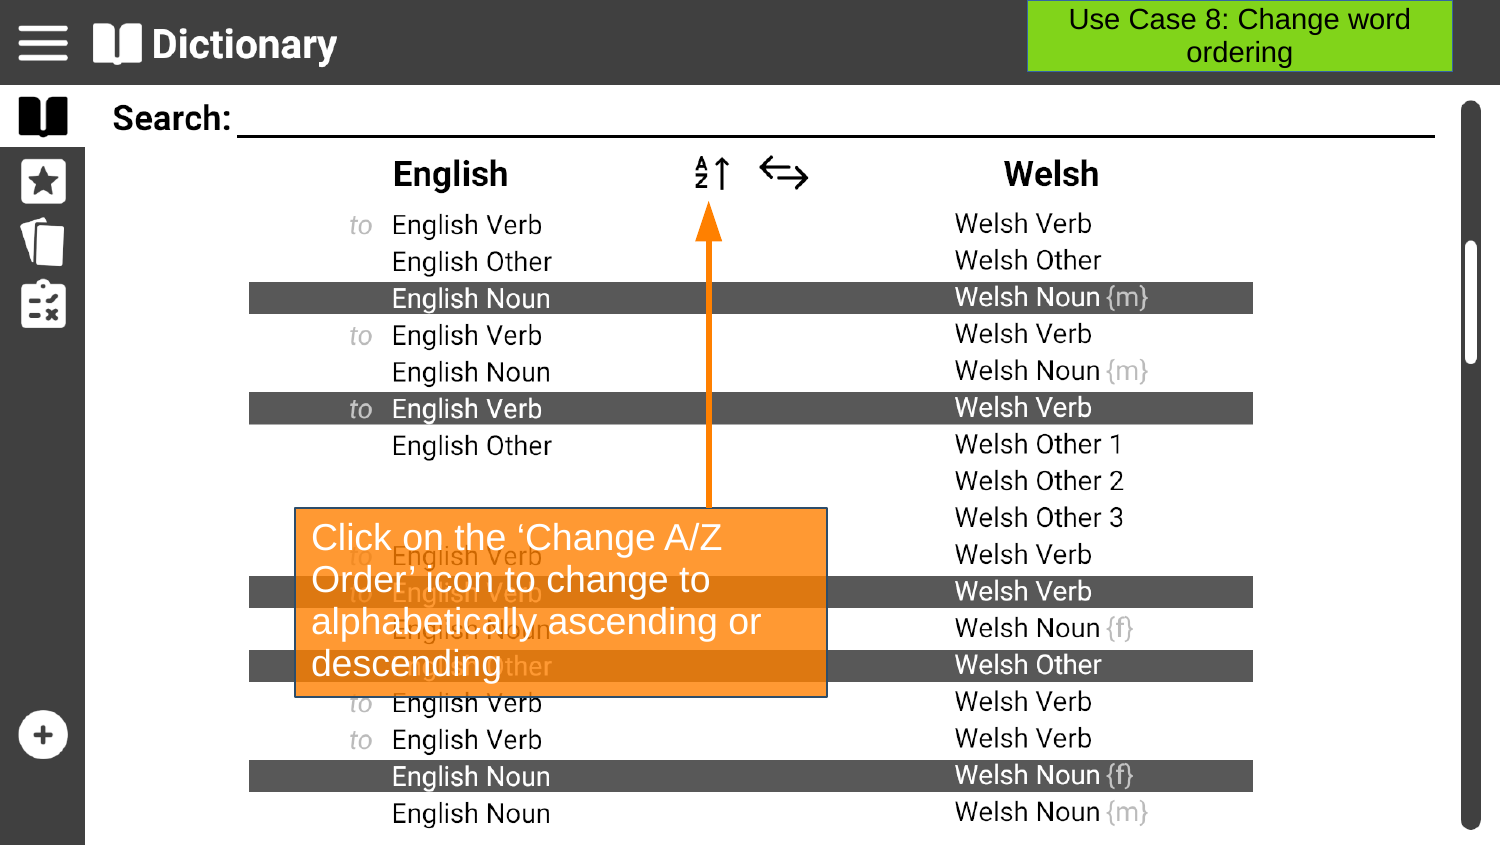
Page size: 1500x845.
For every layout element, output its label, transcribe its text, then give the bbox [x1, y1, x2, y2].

text_box Use Case 8: Change word ordering [1027, 0, 1453, 72]
picture [0, 0, 1500, 845]
text_box Click on the ‘Change A/Z Order’ icon to change to alphabetically ascending or descending [295, 507, 828, 697]
